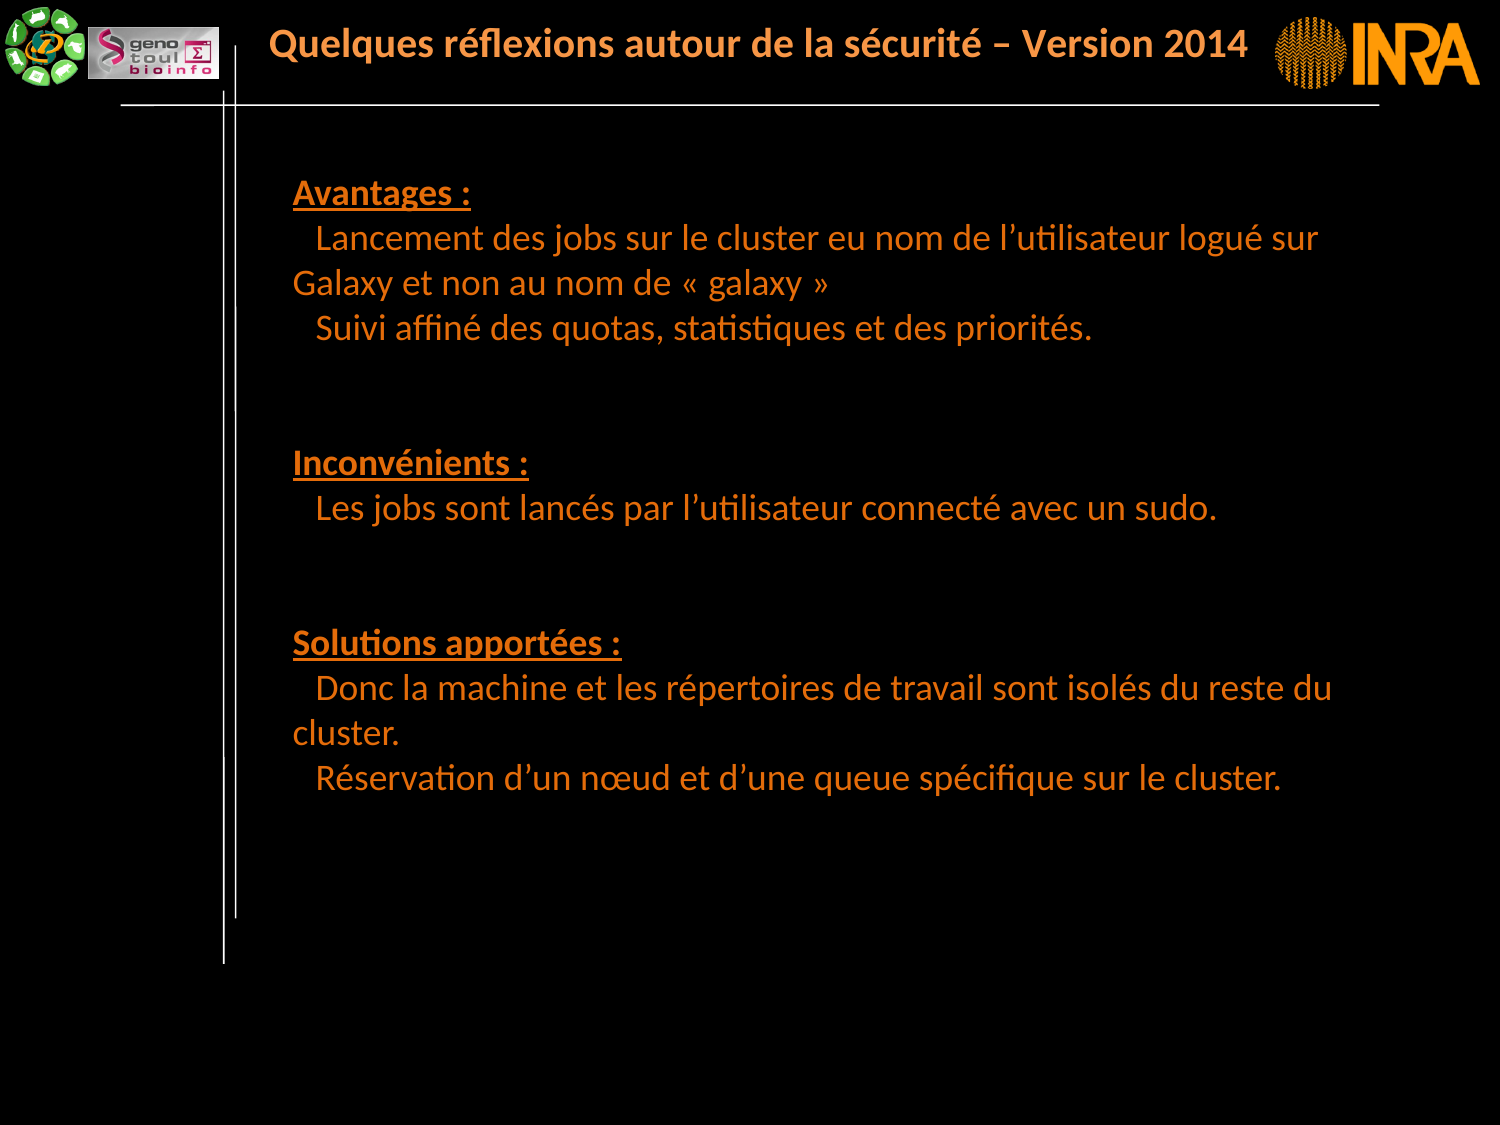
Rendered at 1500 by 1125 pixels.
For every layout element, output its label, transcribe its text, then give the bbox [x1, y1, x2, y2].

text_box Avantages : Lancement des jobs sur le cluster eu nom de l’utilisateur logué sur Galaxy et non au nom de « galaxy » Suivi affiné des quotas, statistiques et des priorités. Inconvénients : Les jobs sont lancés par l’utilisateur connecté avec un sudo. Solutions apportées : Donc la machine et les répertoires de travail sont isolés du reste du cluster. Réservation d’un nœud et d’une queue spécifique sur le cluster. [277, 161, 1385, 851]
text_box Quelques réflexions autour de la sécurité – Version 2014 [253, 19, 1270, 86]
